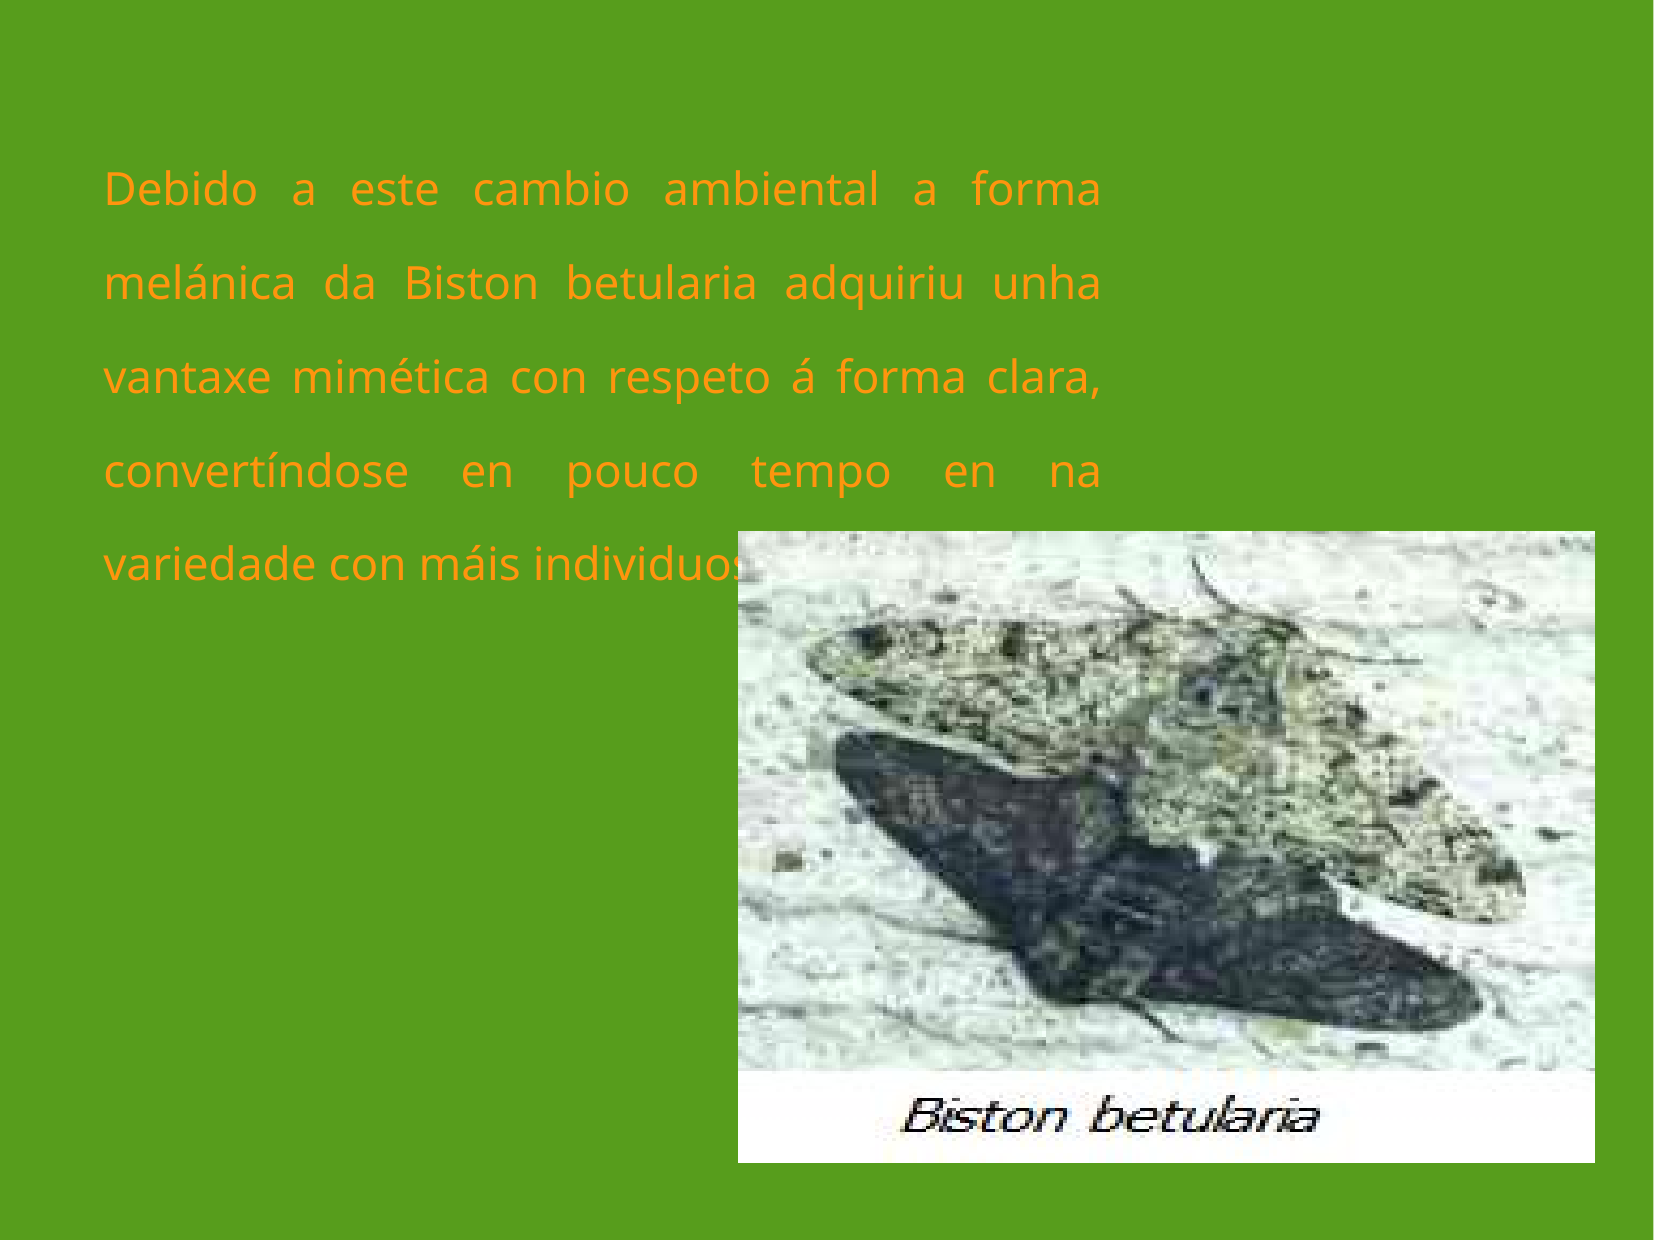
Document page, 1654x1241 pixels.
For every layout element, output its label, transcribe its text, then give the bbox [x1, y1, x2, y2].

picture [738, 531, 1595, 1163]
text_box Debido a este cambio ambiental a forma melánica da Biston betularia adquiriu unha vantaxe mimética con respeto á forma clara, convertíndose en pouco tempo en na variedade con máis individuos. [88, 118, 1118, 621]
